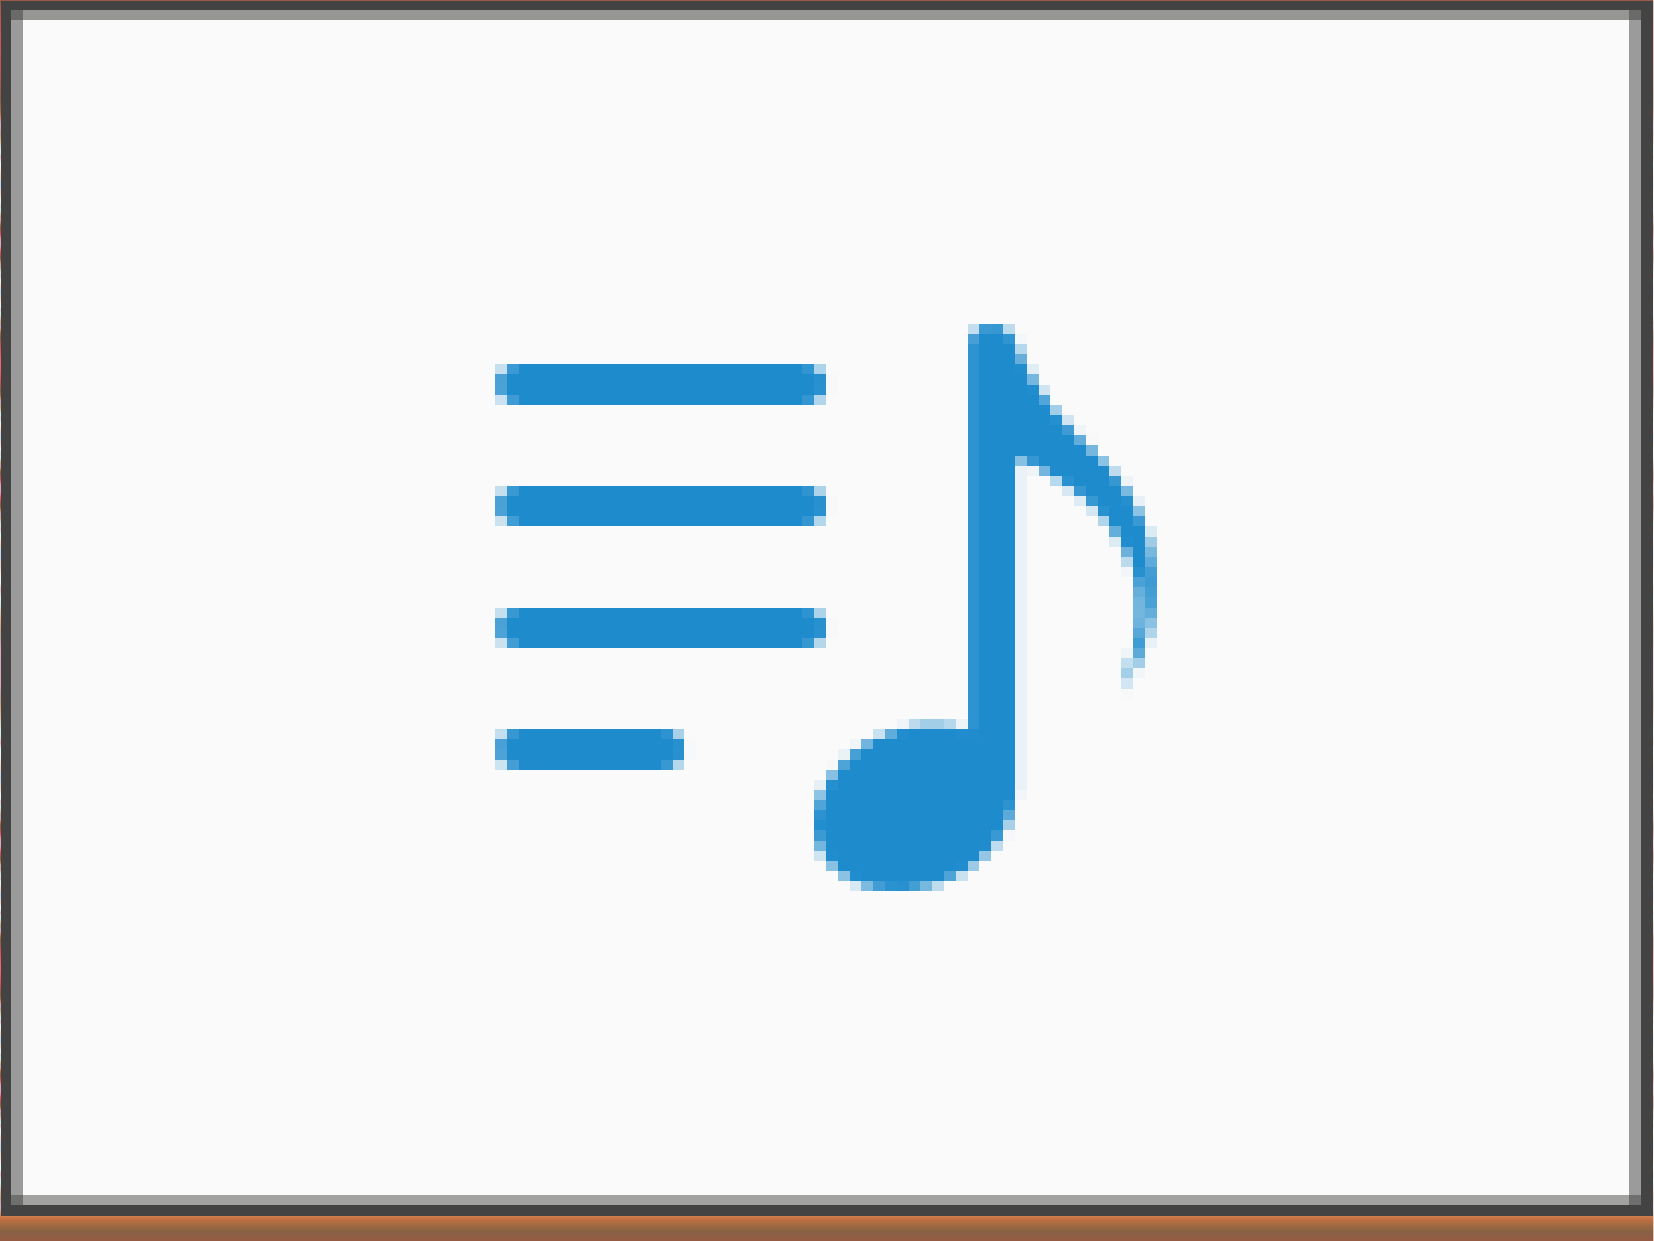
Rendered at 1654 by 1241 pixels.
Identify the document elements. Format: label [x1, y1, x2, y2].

picture [0, 1217, 1654, 1241]
text_box [0, 0, 1654, 1217]
